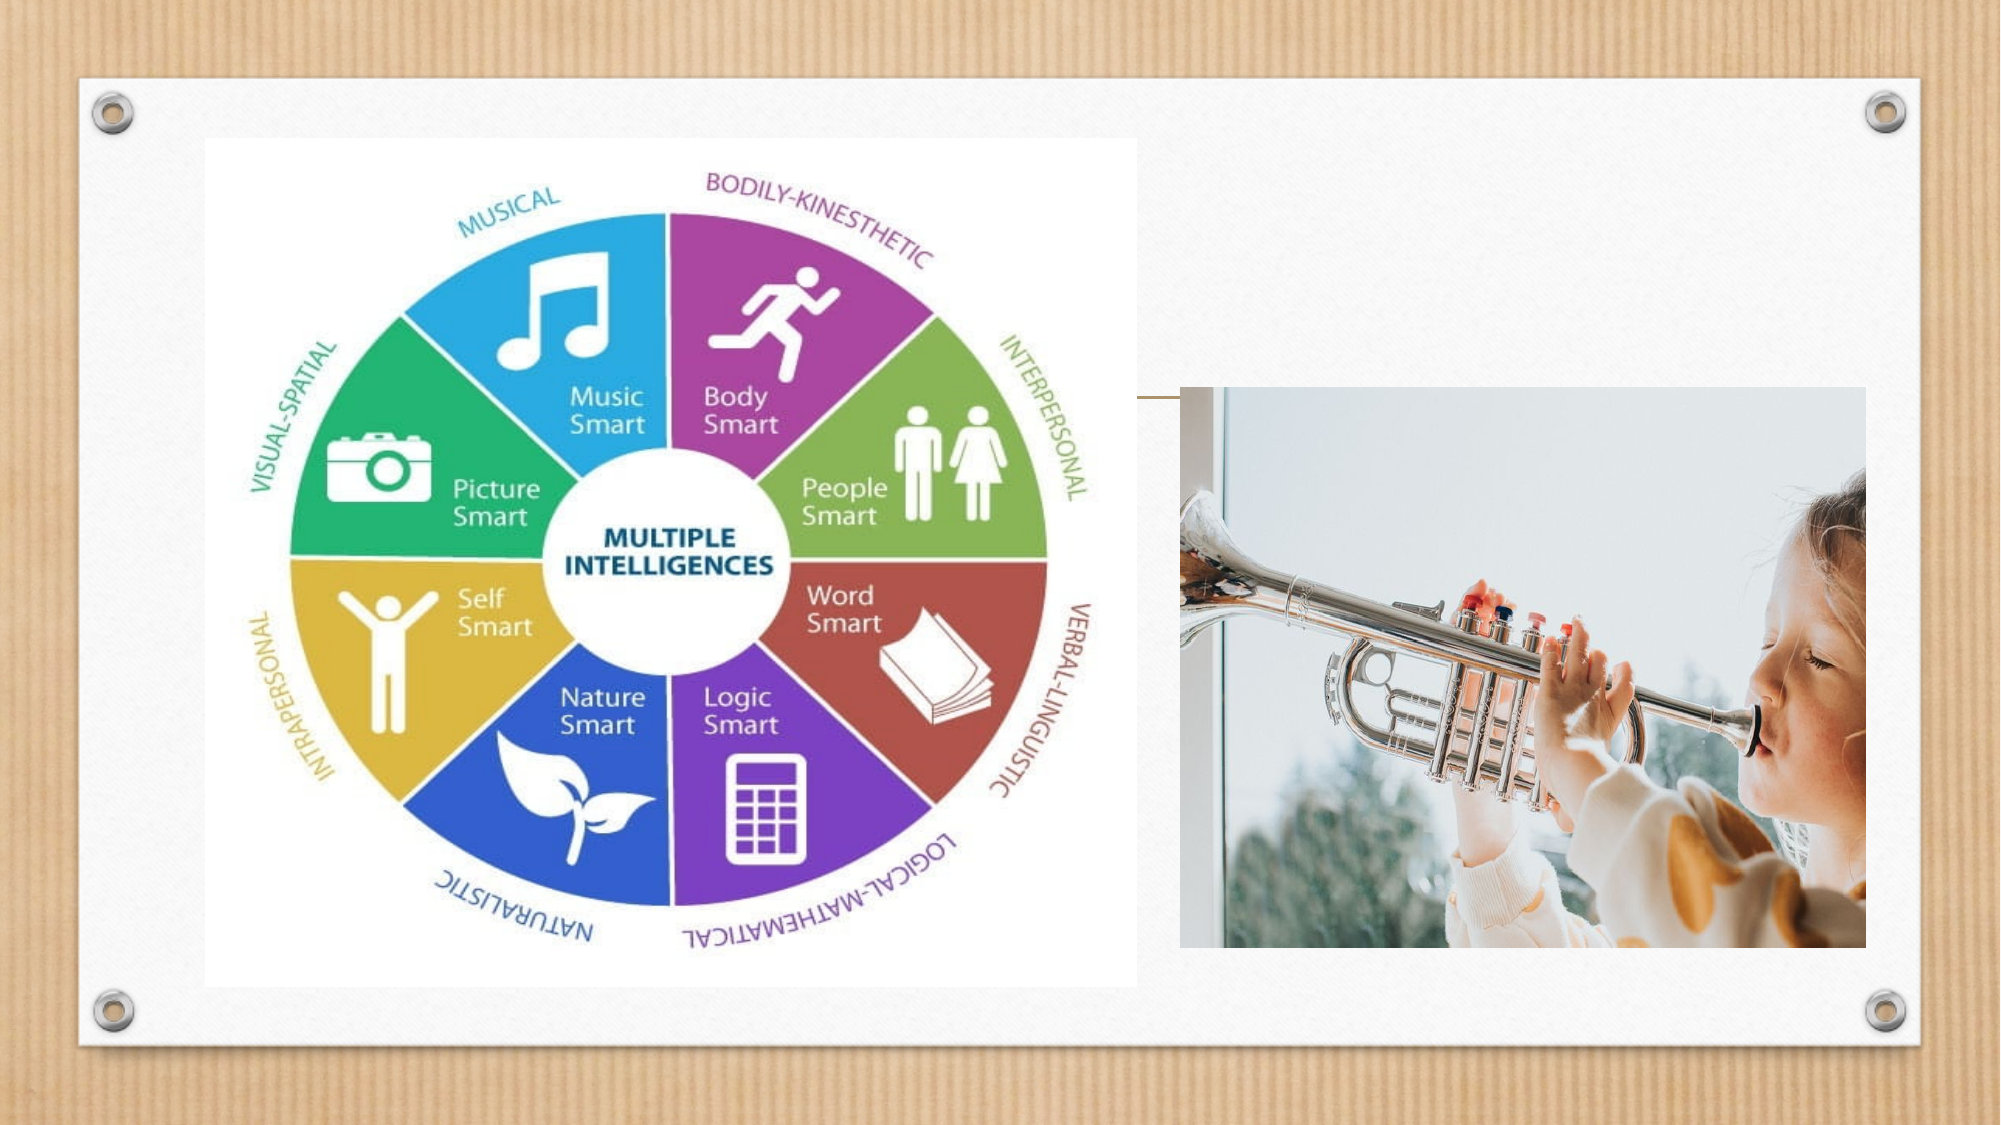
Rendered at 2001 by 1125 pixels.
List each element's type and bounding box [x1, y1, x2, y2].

picture [1180, 388, 1866, 948]
picture [205, 138, 1137, 987]
